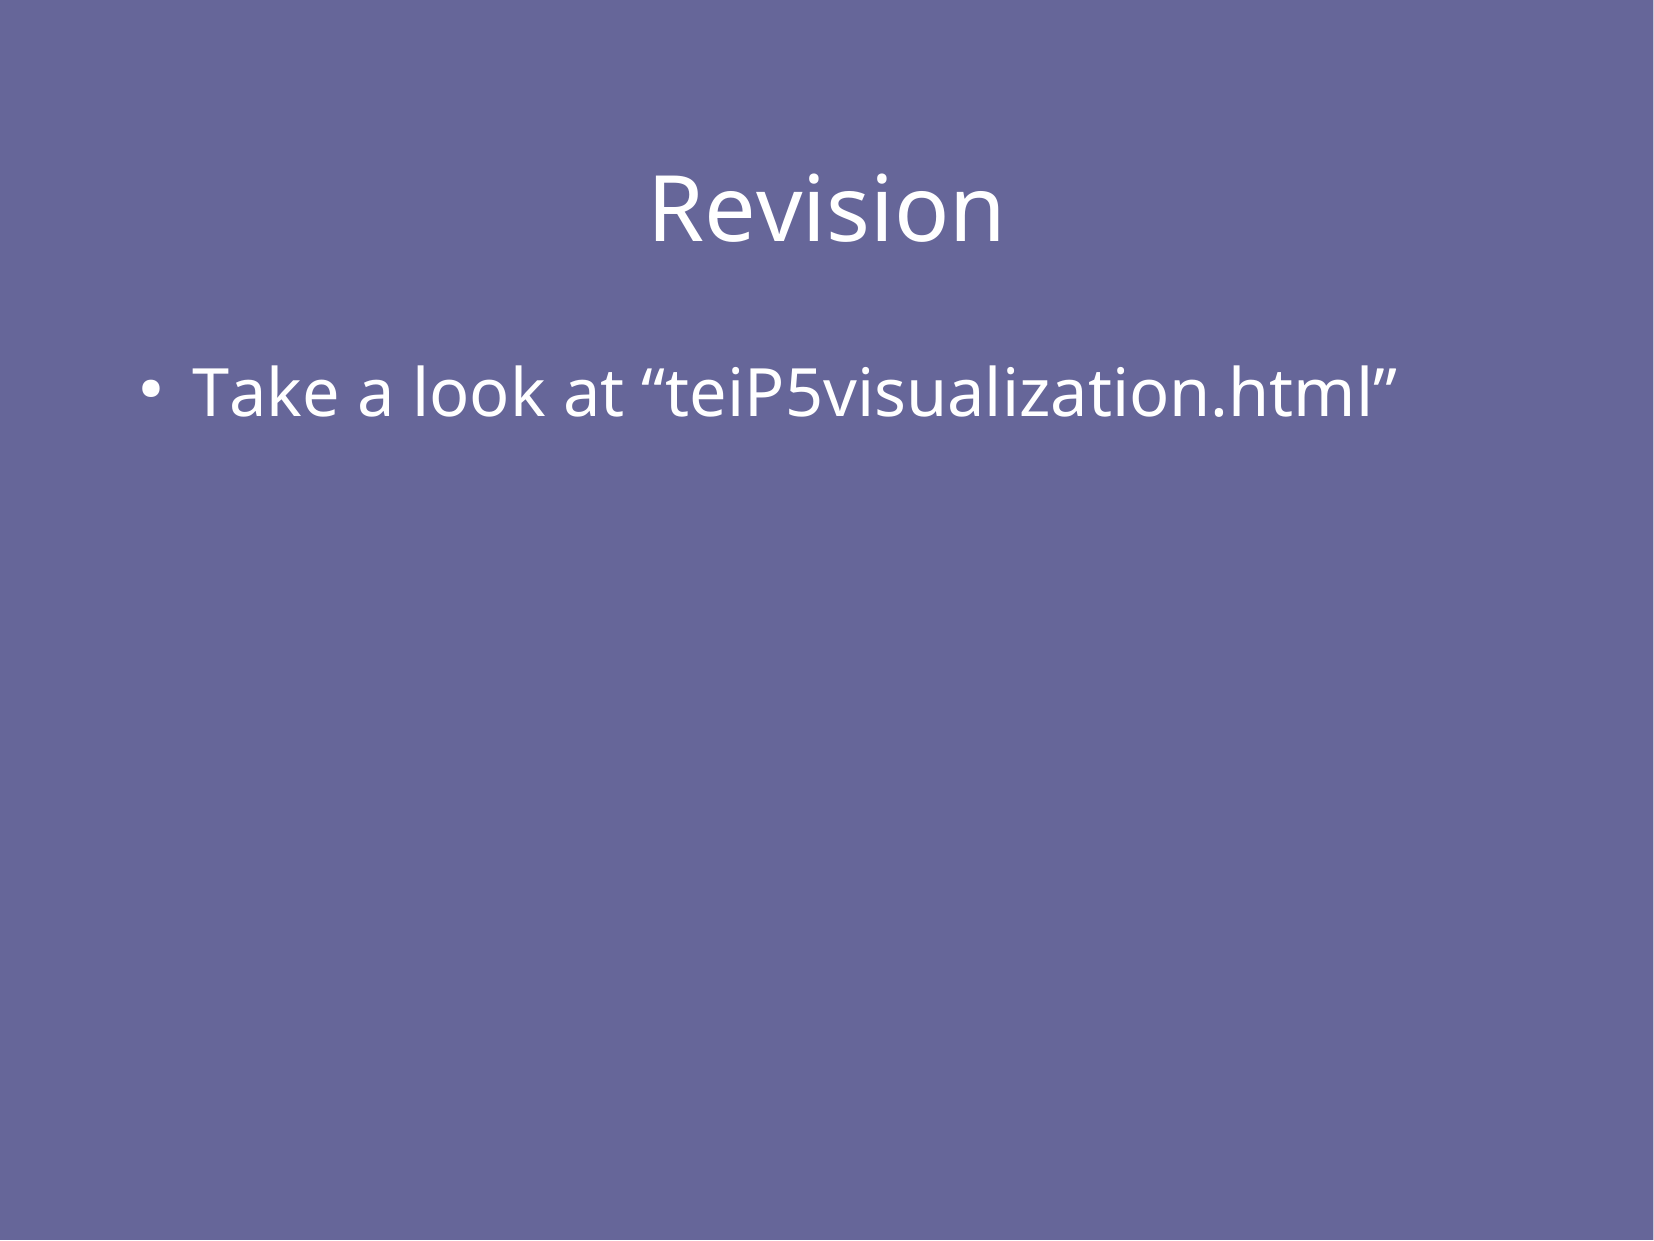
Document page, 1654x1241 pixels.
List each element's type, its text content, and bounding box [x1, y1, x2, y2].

title Revision [121, 102, 1534, 310]
list Take a look at “teiP5visualization.html” [121, 344, 1534, 1127]
